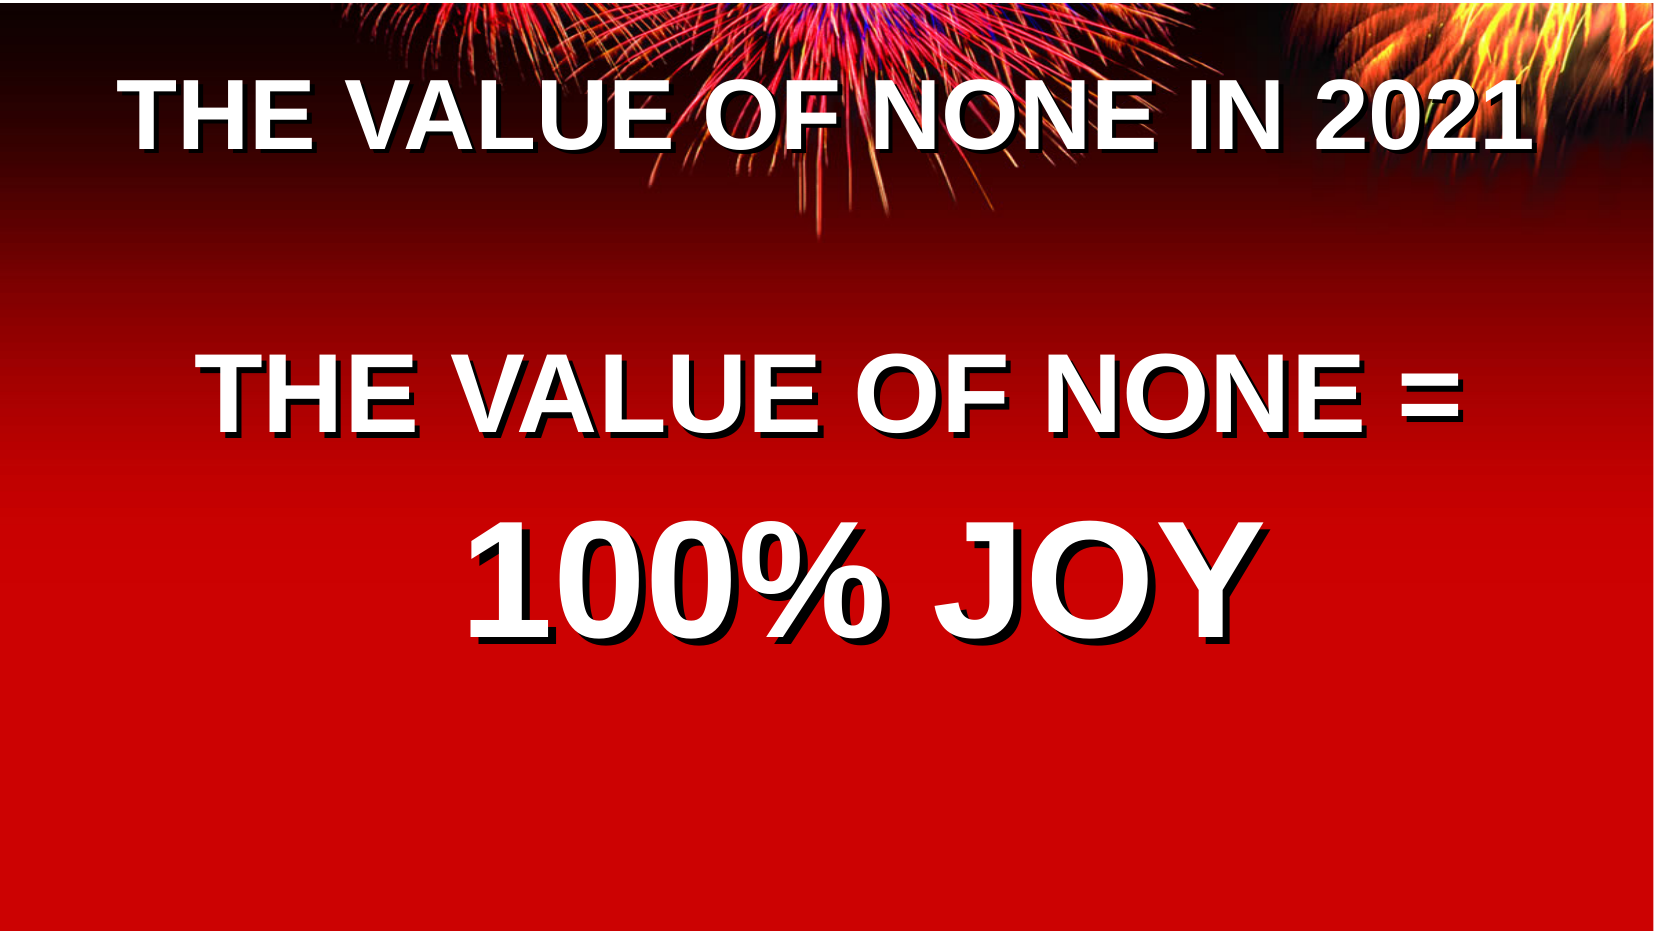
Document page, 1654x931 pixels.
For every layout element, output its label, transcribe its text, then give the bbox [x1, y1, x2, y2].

list THE VALUE OF NONE = 100% JOY [45, 217, 1606, 901]
picture [0, 3, 1654, 931]
title THE VALUE OF NONE IN 2021 [82, 37, 1571, 193]
